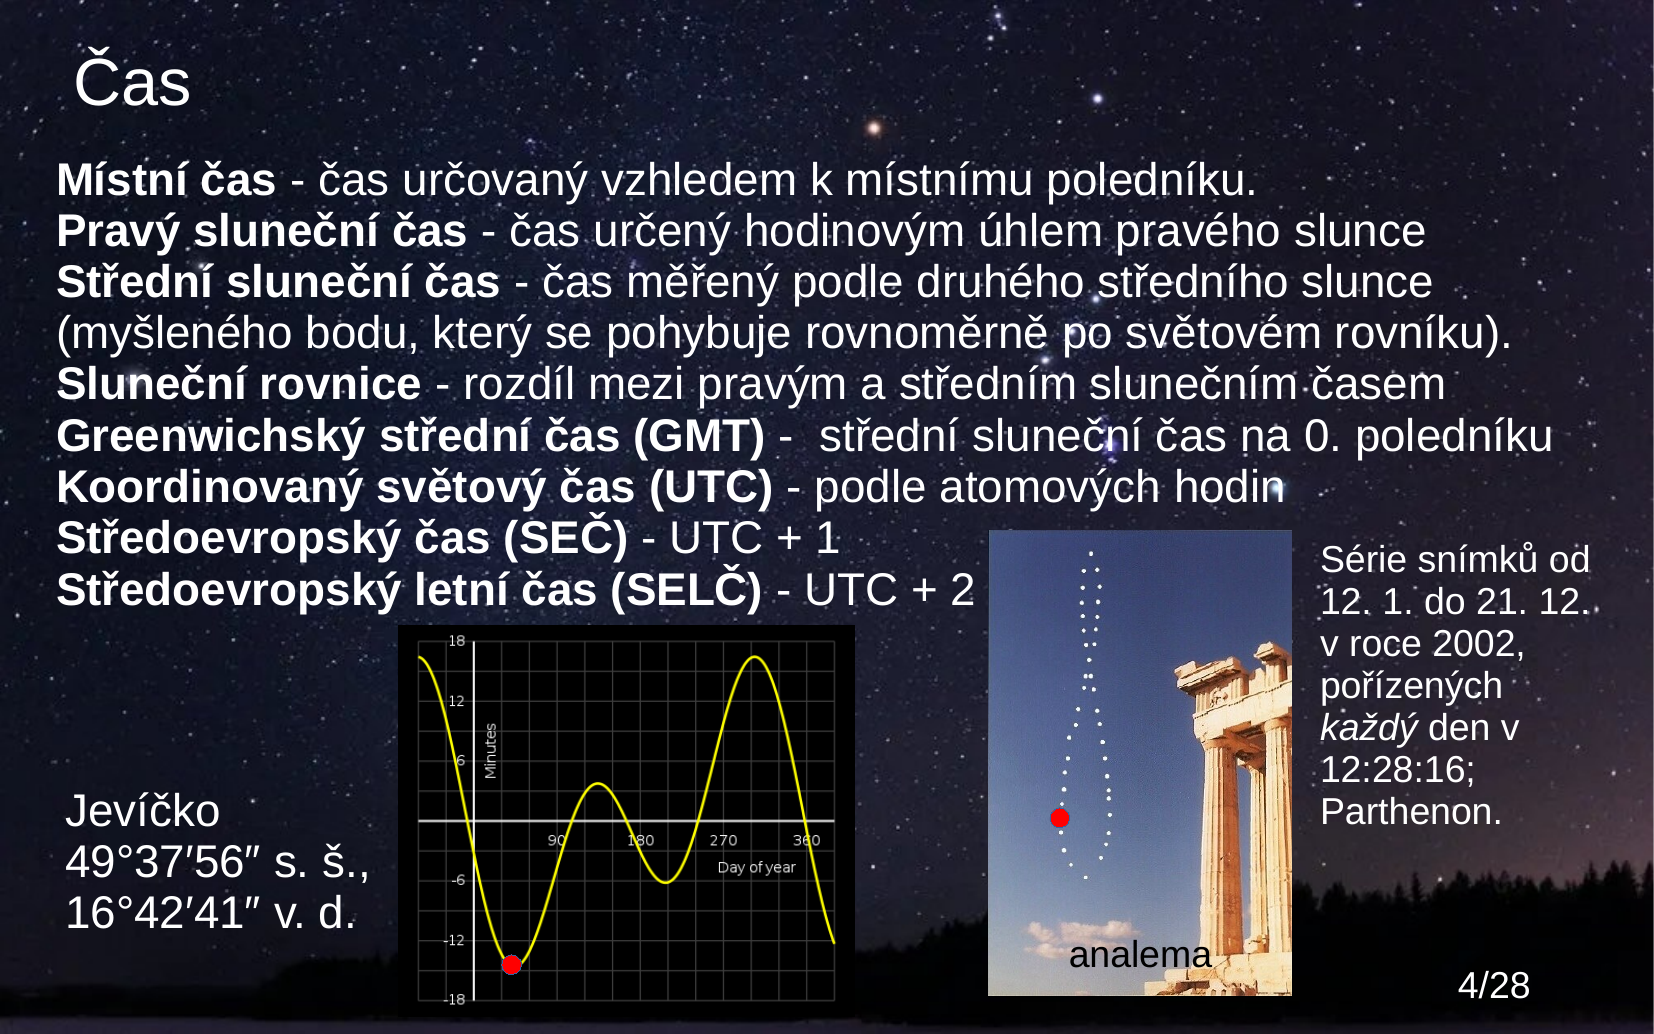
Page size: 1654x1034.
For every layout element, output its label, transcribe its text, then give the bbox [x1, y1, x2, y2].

text_box [501, 954, 522, 975]
text_box Jevíčko 49°37′56″ s. š., 16°42′41″ v. d. [50, 777, 391, 950]
text_box Série snímků od 12. 1. do 21. 12. v roce 2002, pořízených každý den v 12:28:16; Parthenon. [1305, 531, 1607, 841]
picture [0, 0, 1654, 1034]
text_box [1050, 807, 1070, 828]
picture [1461, 980, 1468, 990]
text_box <číslo>/28 [1468, 957, 1654, 1028]
text_box Místní čas - čas určovaný vzhledem k místnímu poledníku. Pravý sluneční čas - čas určený hodinovým úhlem pravého slunce Střední sluneční čas - čas měřený podle druhého středního slunce (myšleného bodu, který se pohybuje rovnoměrně po světovém rovníku). Sluneční rovnice - rozdíl mezi pravým a středním slunečním časem Greenwichský střední čas (GMT) - střední sluneční čas na 0. poledníku Koordinovaný světový čas (UTC) - podle atomových hodin Středoevropský čas (SEČ) - UTC + 1 Středoevropský letní čas (SELČ) - UTC + 2 [41, 146, 1583, 623]
text_box analema [1054, 926, 1246, 984]
text_box Čas [59, 37, 1123, 128]
